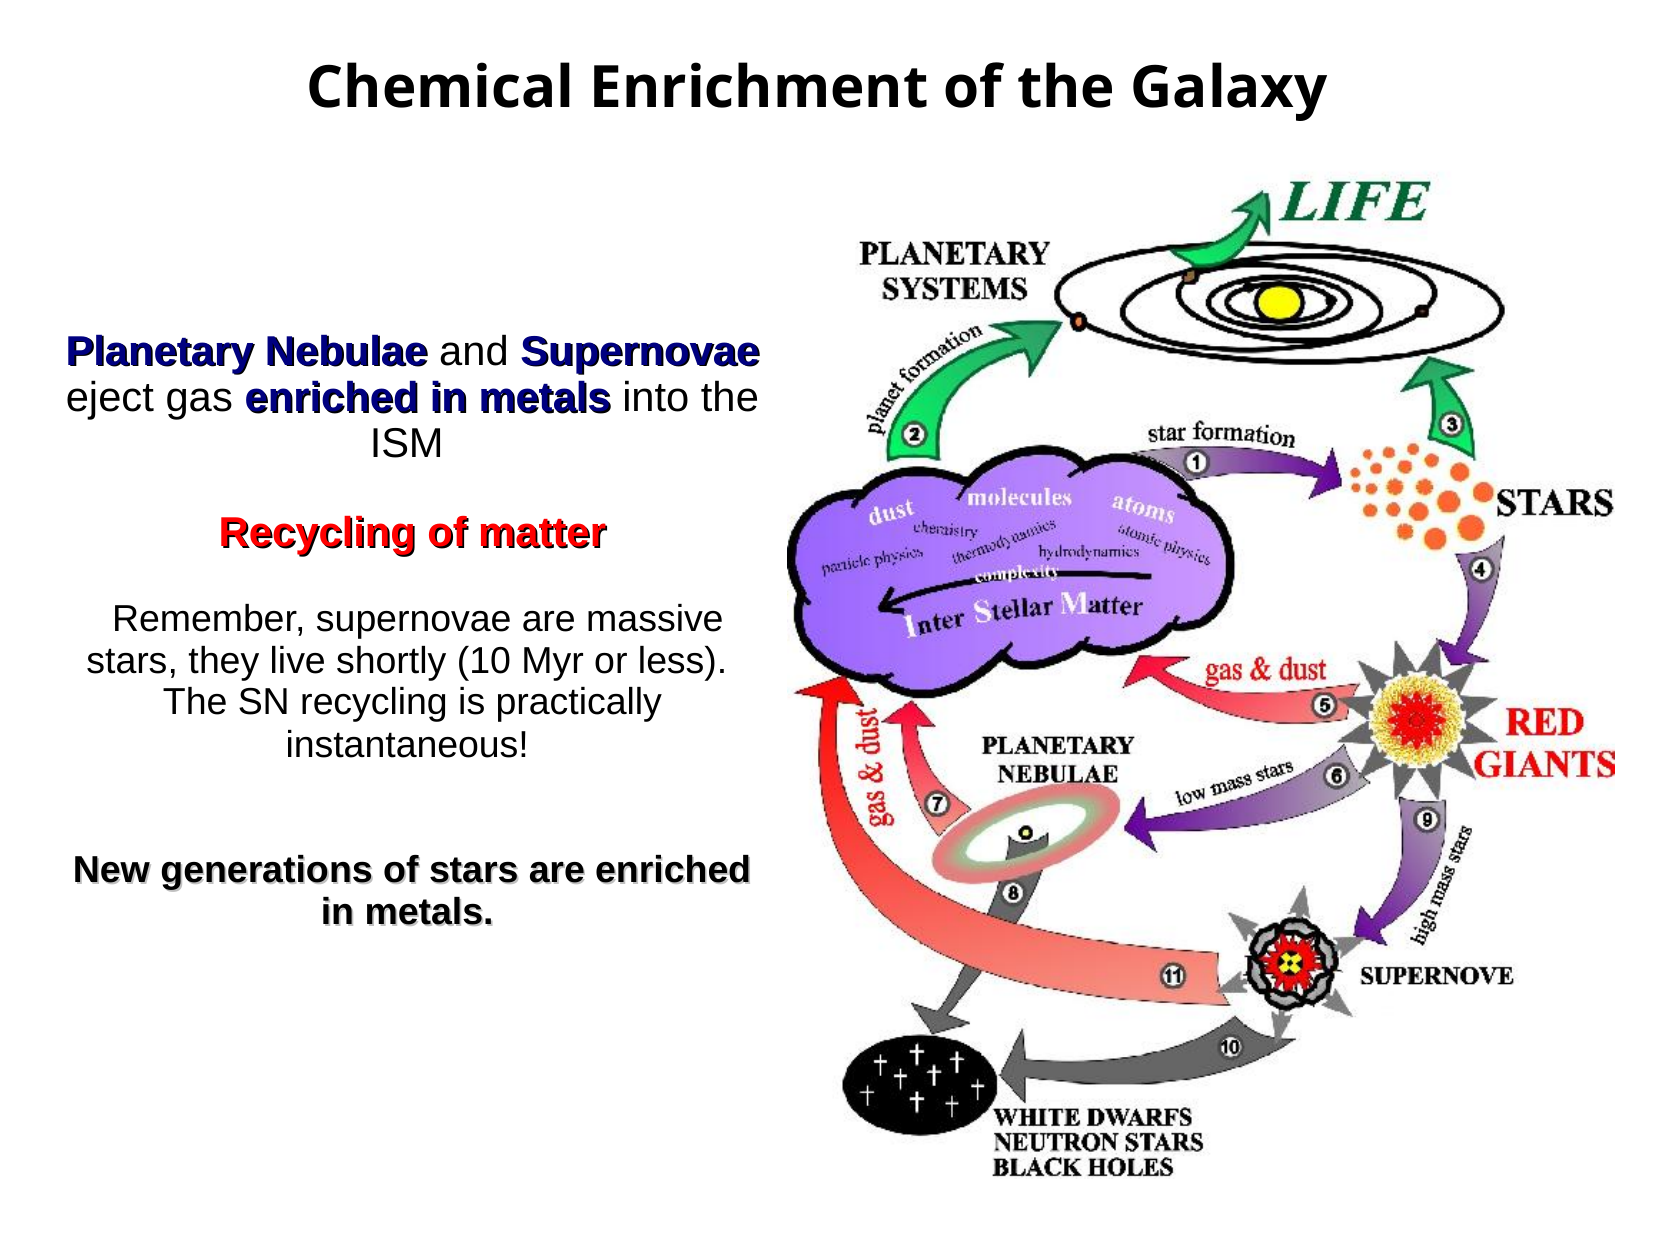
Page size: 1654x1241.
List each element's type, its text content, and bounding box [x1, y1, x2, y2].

picture [787, 149, 1615, 1179]
text_box Planetary Nebulae and Supernovae eject gas enriched in metals into the ISM Recycling of matter Remember, supernovae are massive stars, they live shortly (10 Myr or less). The SN recycling is practically instantaneous! New generations of stars are enriched in metals. [37, 277, 787, 1171]
text_box Chemical Enrichment of the Galaxy [262, 37, 1388, 134]
